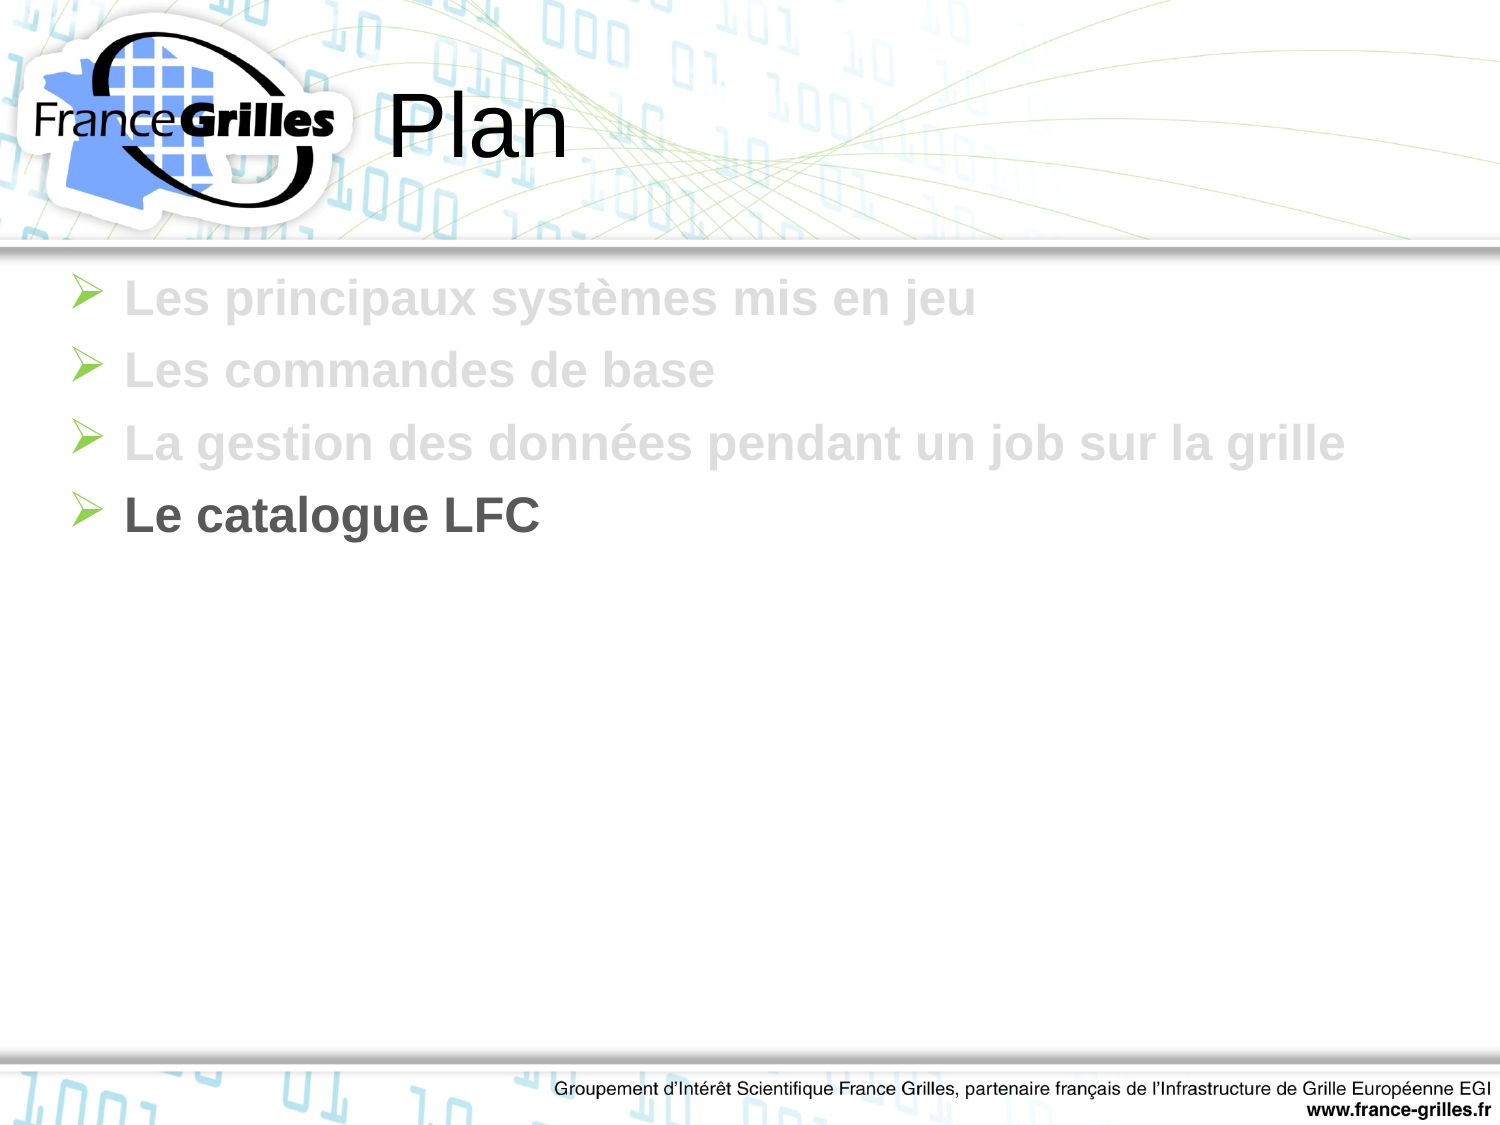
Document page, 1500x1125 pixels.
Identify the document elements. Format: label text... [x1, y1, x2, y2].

title Plan [372, 7, 1459, 244]
picture [0, 0, 1500, 1125]
list Les principaux systèmes mis en jeu Les commandes de base La gestion des données pendant un job sur la grille Le catalogue LFC [53, 262, 1459, 1024]
